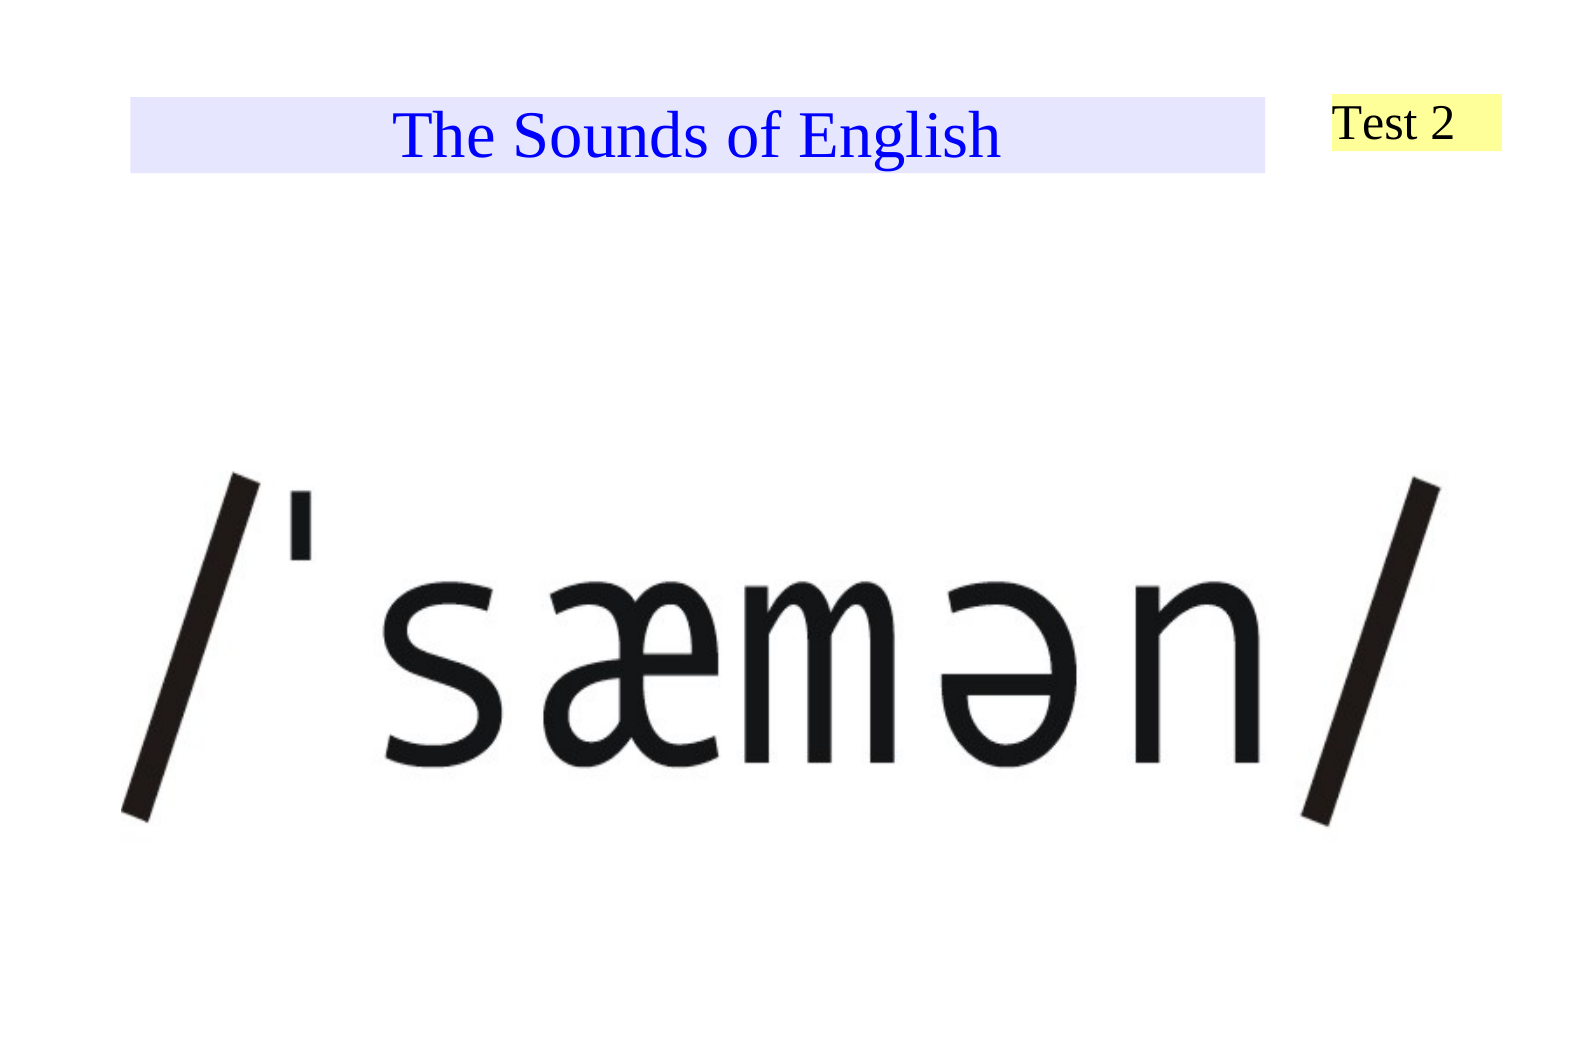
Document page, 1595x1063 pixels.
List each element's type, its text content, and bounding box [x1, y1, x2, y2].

picture [121, 441, 1566, 991]
text_box Test 2 [1331, 94, 1502, 152]
text_box The Sounds of English [130, 97, 1266, 174]
